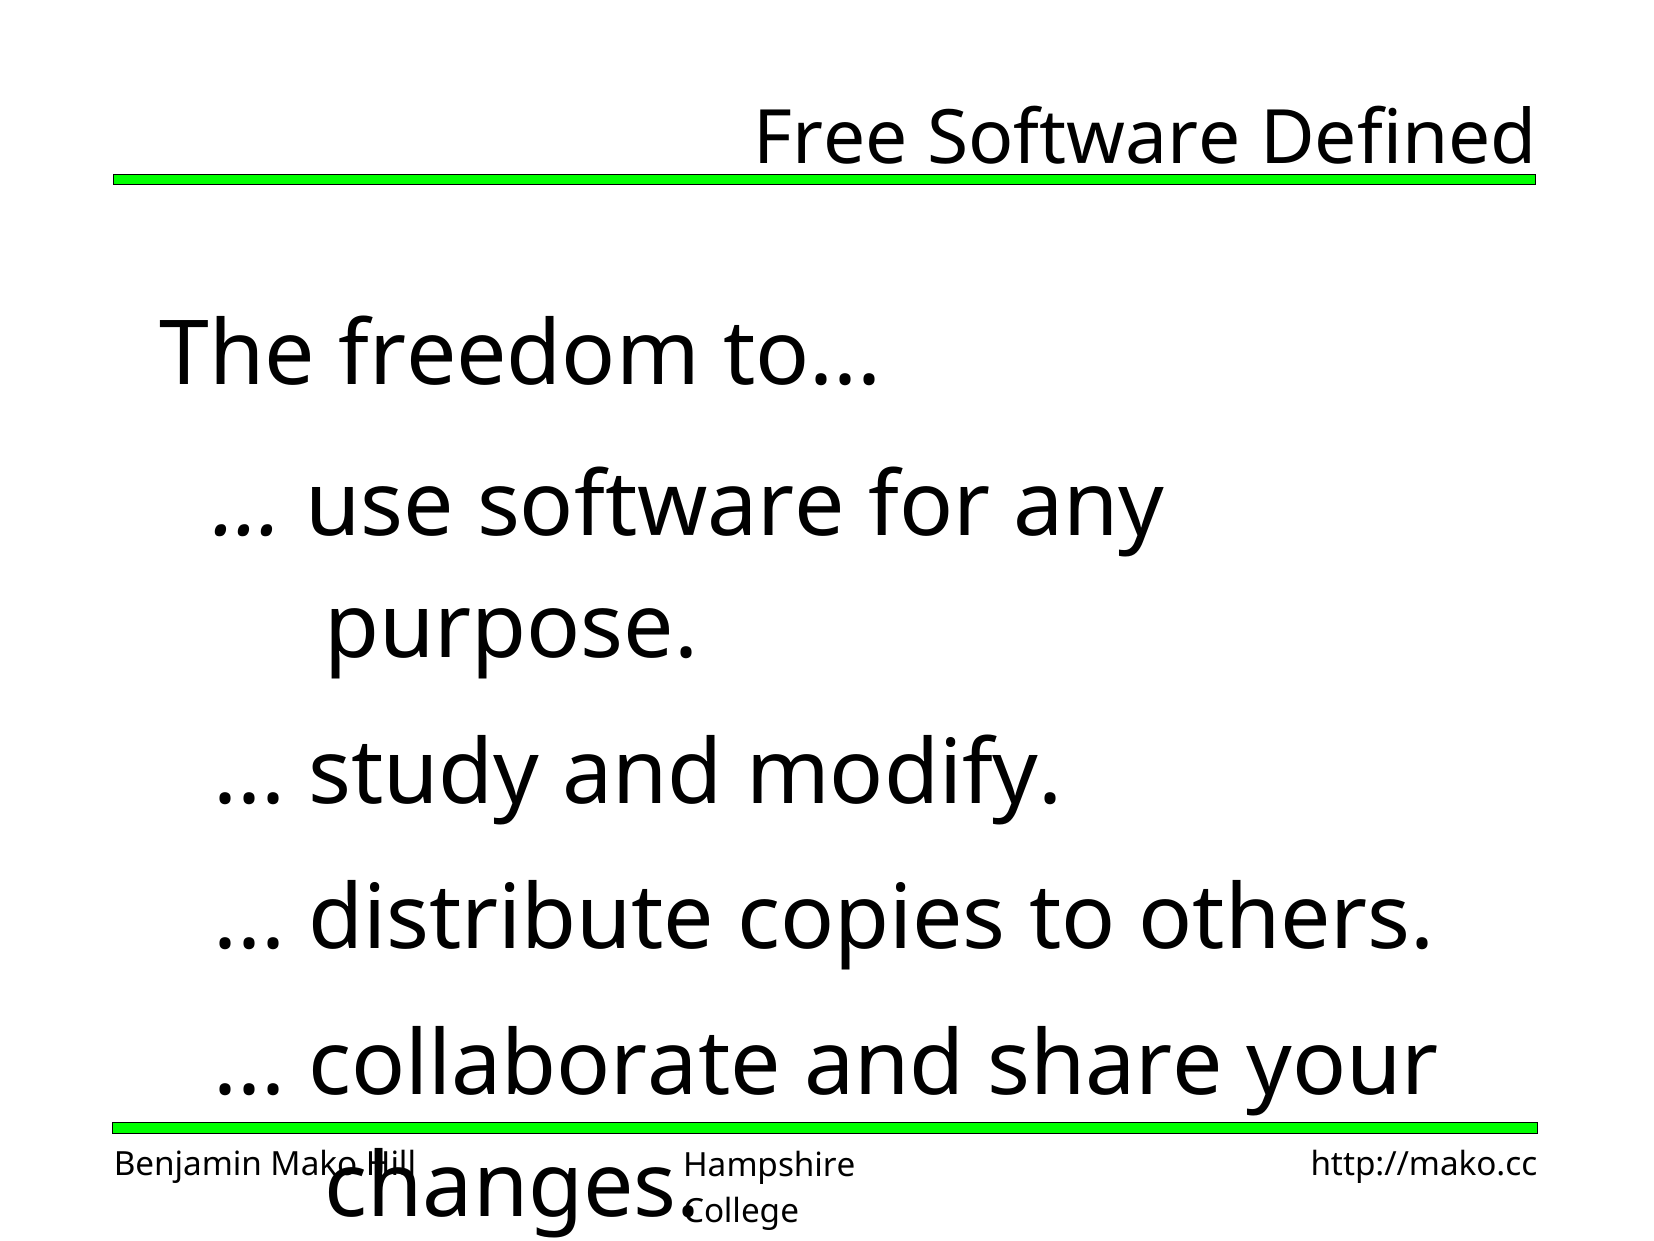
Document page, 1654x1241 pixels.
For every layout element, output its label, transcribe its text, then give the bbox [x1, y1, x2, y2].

title Free Software Defined [125, 70, 1538, 198]
list The freedom to... ... use software for any purpose. ... study and modify. ... distribute copies to others. ... collaborate and share your changes. [141, 288, 1538, 1126]
